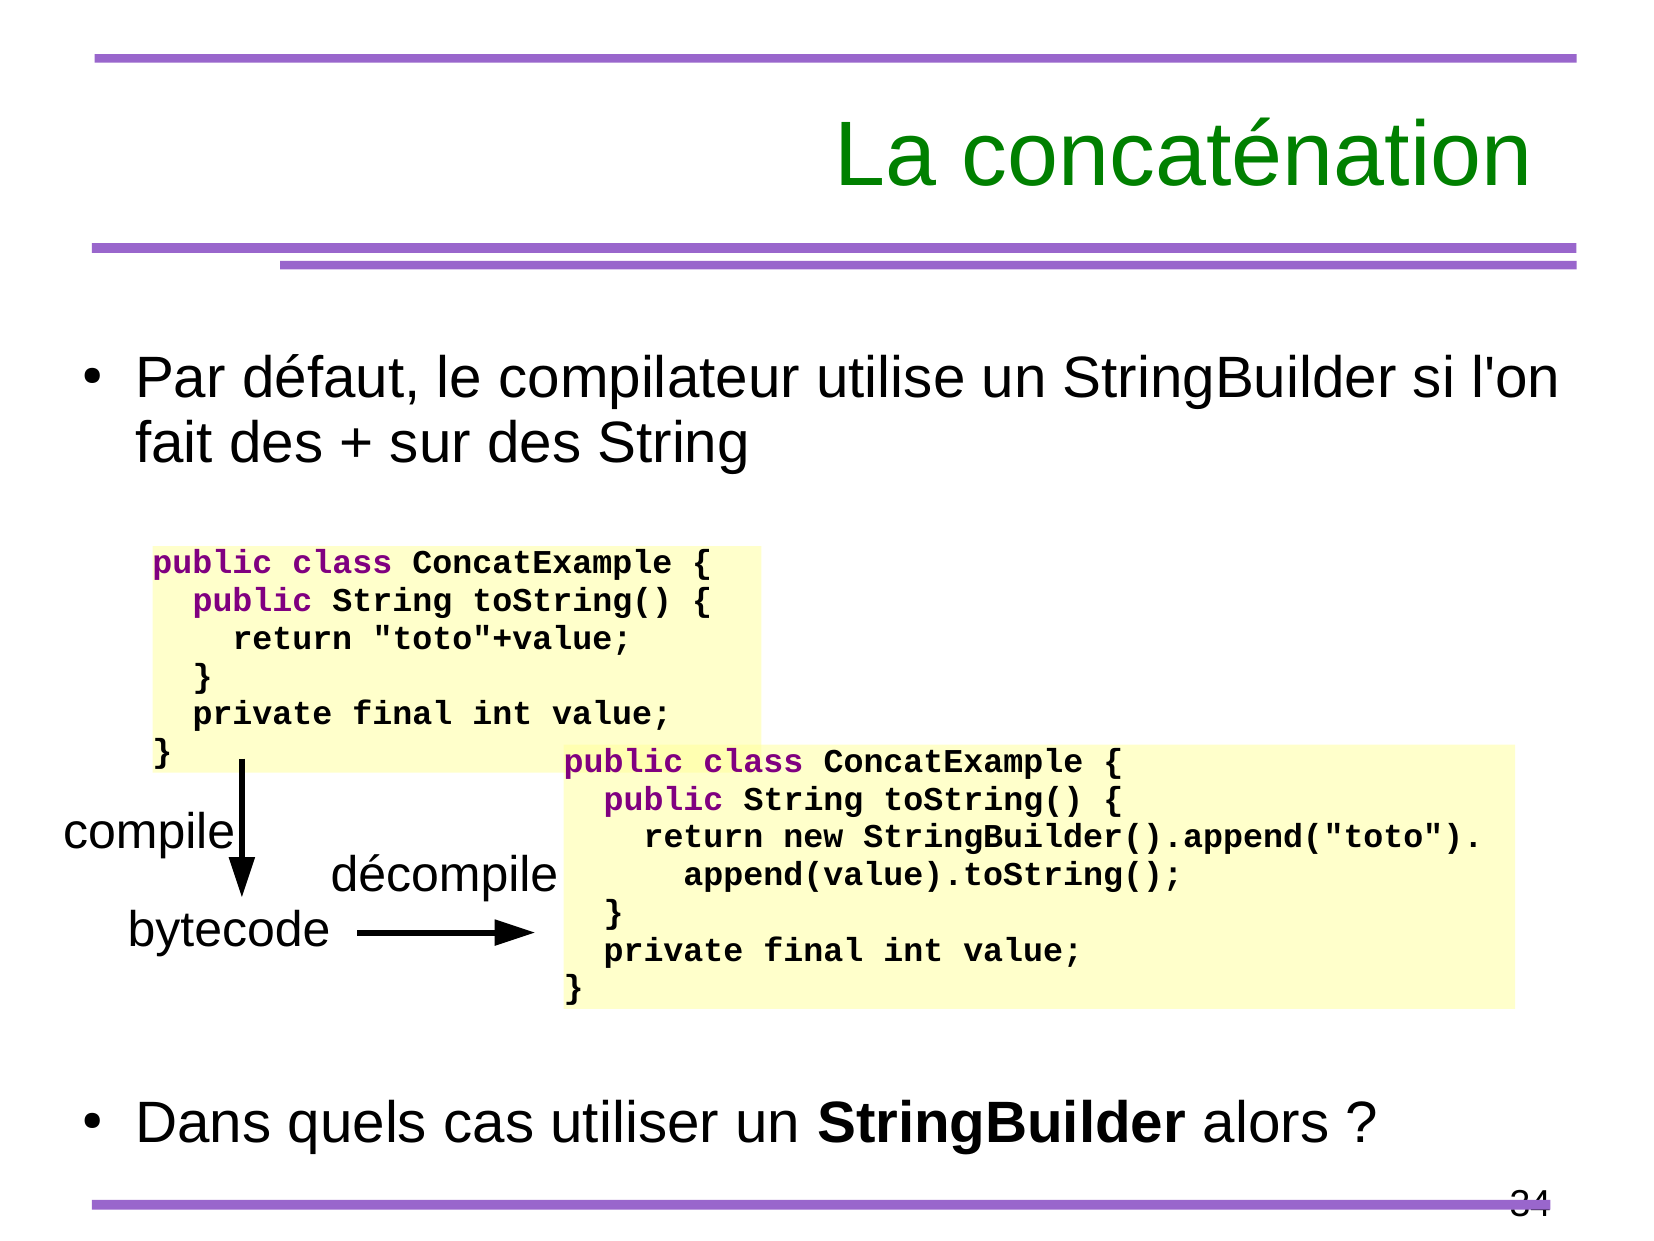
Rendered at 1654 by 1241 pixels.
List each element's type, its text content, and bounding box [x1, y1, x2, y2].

text_box bytecode [127, 901, 331, 958]
text_box public class ConcatExample { public String toString() { return new StringBuilder().append("toto"). append(value).toString(); } private final int value; } [563, 744, 1516, 1009]
title La concaténation [121, 49, 1534, 257]
list Par défaut, le compilateur utilise un StringBuilder si l'on fait des + sur des String Dans quels cas utiliser un StringBuilder alors ? [64, 344, 1590, 1155]
text_box décompile [330, 845, 559, 902]
text_box compile [63, 803, 236, 860]
text_box public class ConcatExample { public String toString() { return "toto"+value; } private final int value; } [152, 546, 762, 773]
